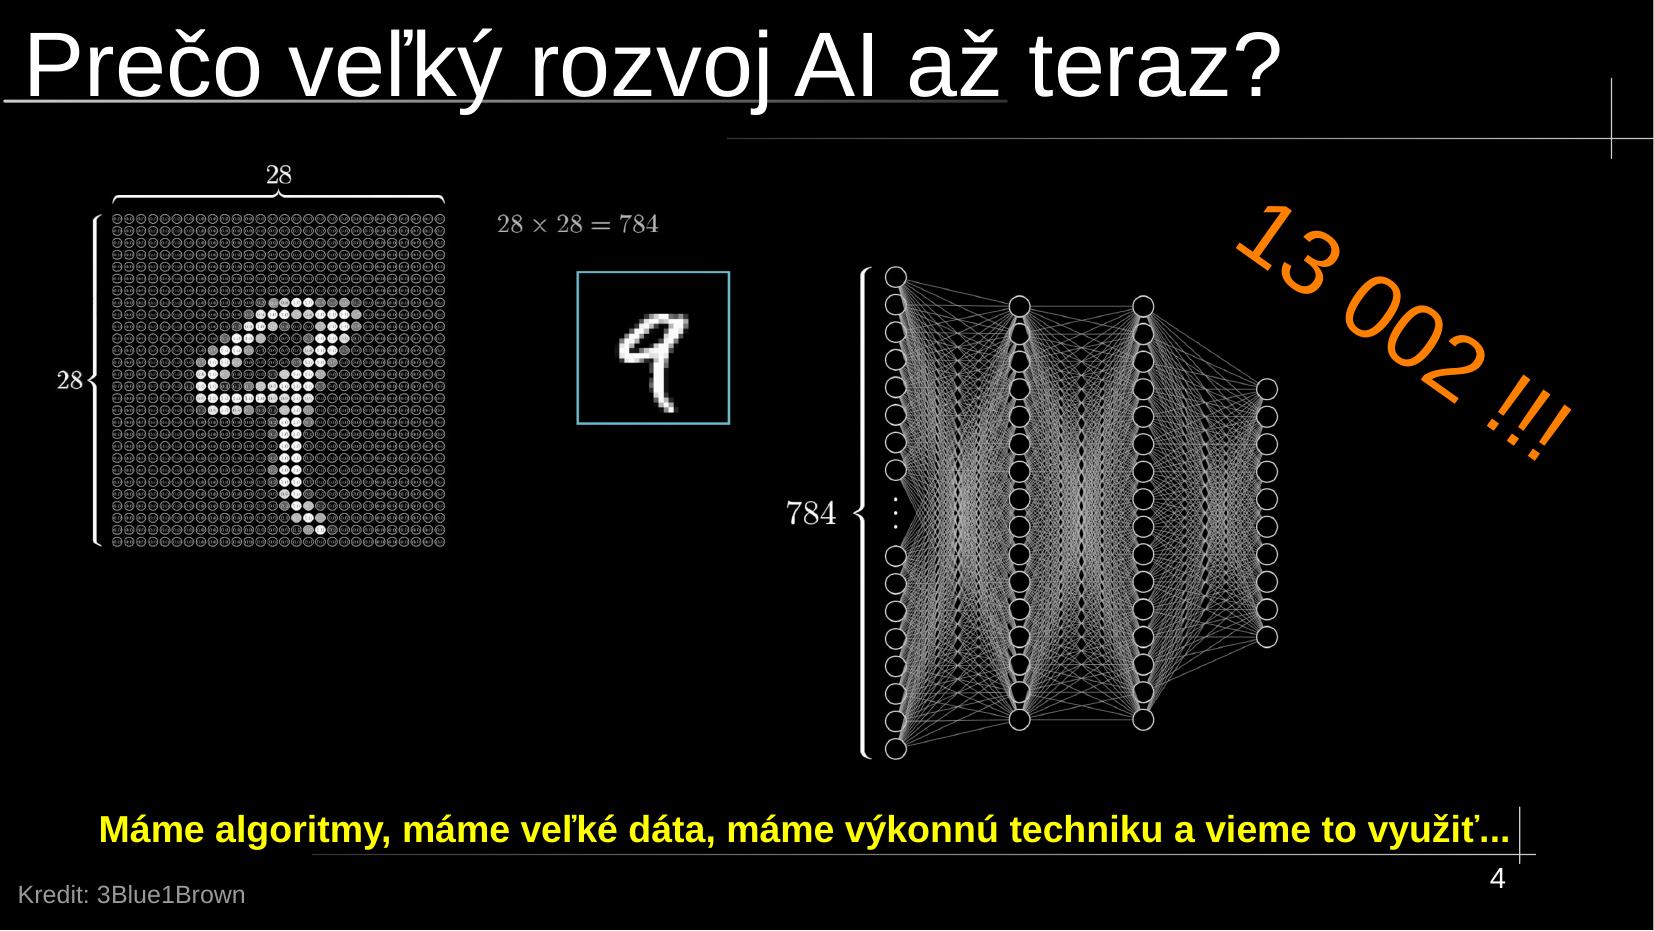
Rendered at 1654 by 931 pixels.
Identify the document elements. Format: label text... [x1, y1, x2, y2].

title 13 002 !!! [1215, 171, 1596, 489]
title Prečo veľký rozvoj AI až teraz? [23, 11, 1589, 119]
title Máme algoritmy, máme veľké dáta, máme výkonnú techniku a vieme to využiť... [59, 778, 1512, 882]
title Kredit: 3Blue1Brown [17, 862, 1235, 928]
picture [29, 147, 1306, 782]
